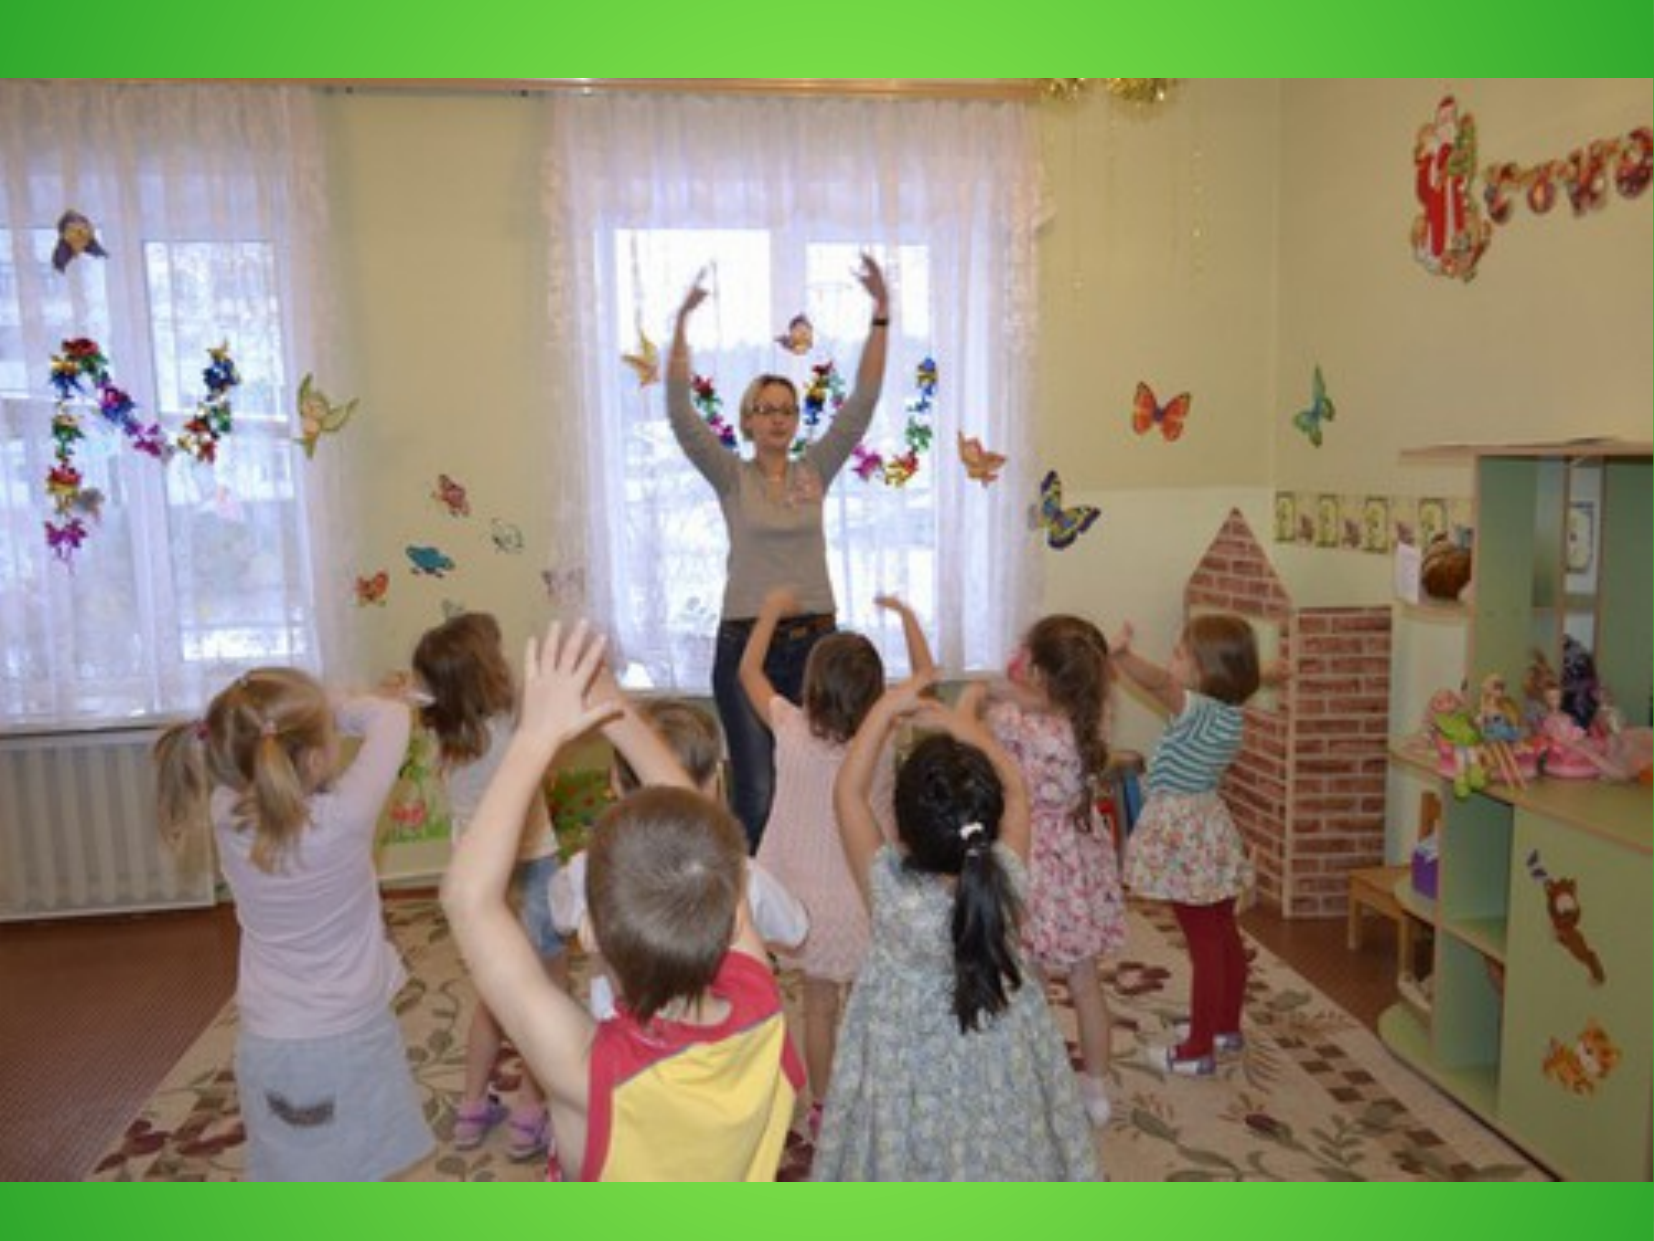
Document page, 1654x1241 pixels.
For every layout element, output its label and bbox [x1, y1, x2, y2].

picture [0, 78, 1654, 1182]
